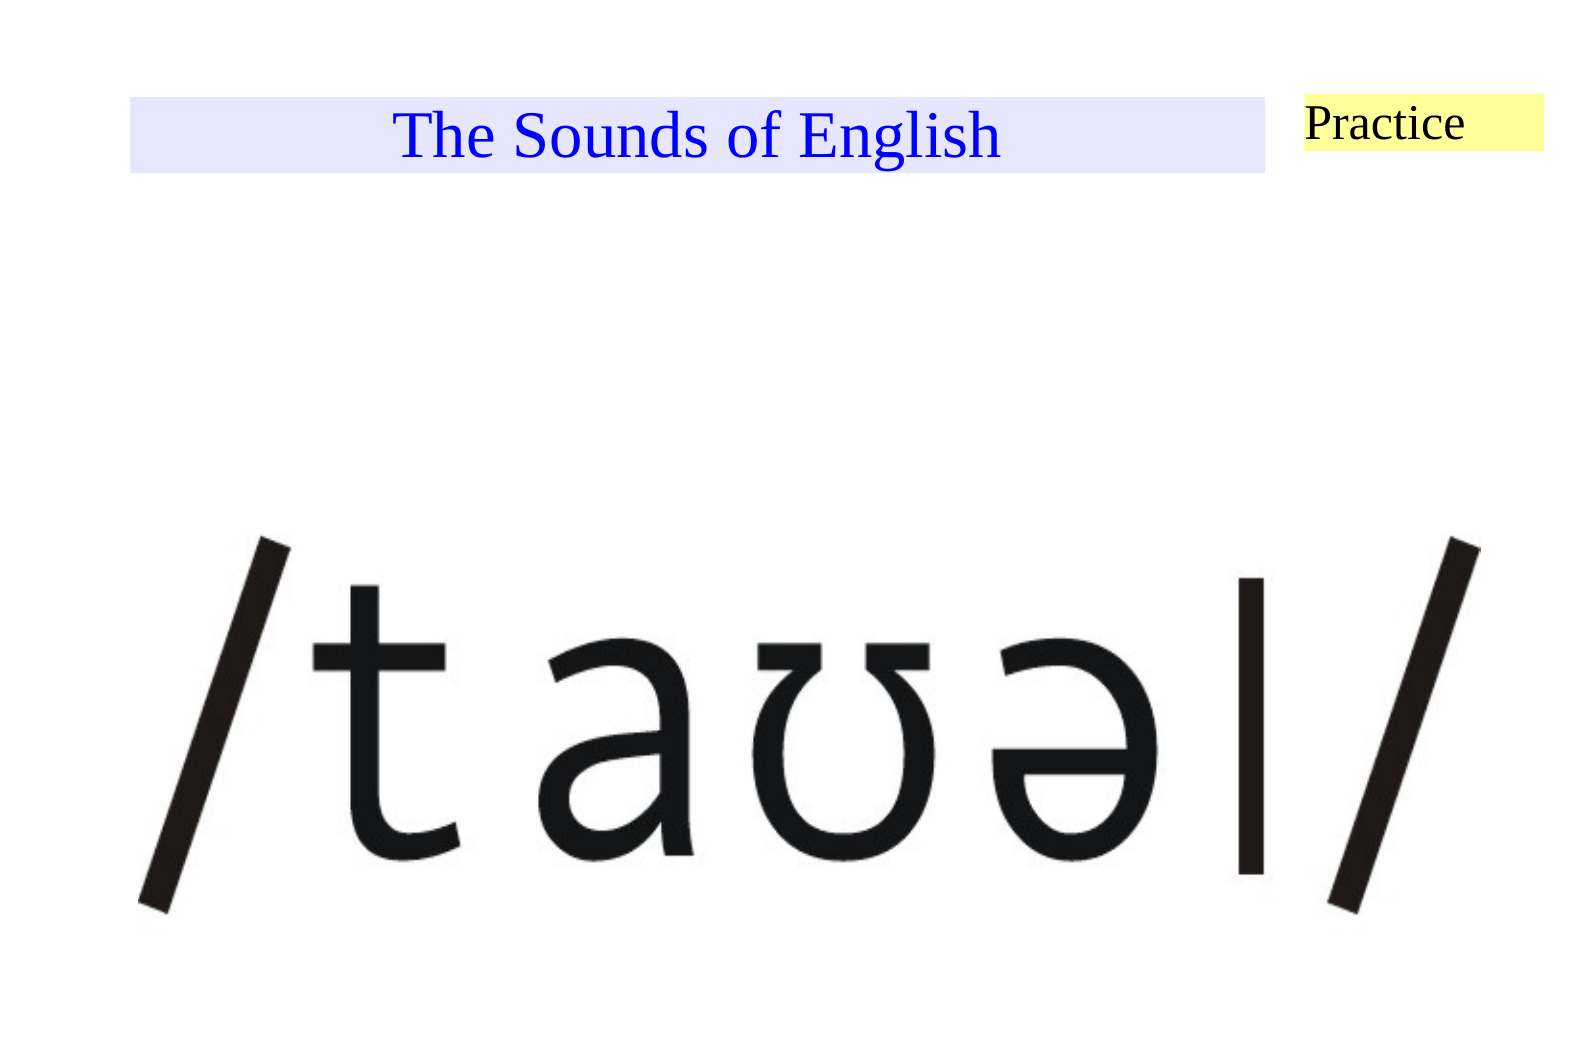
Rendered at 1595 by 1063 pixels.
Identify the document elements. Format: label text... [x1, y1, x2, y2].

picture [138, 468, 1481, 994]
text_box The Sounds of English [130, 97, 1266, 174]
text_box Practice [1304, 94, 1544, 152]
